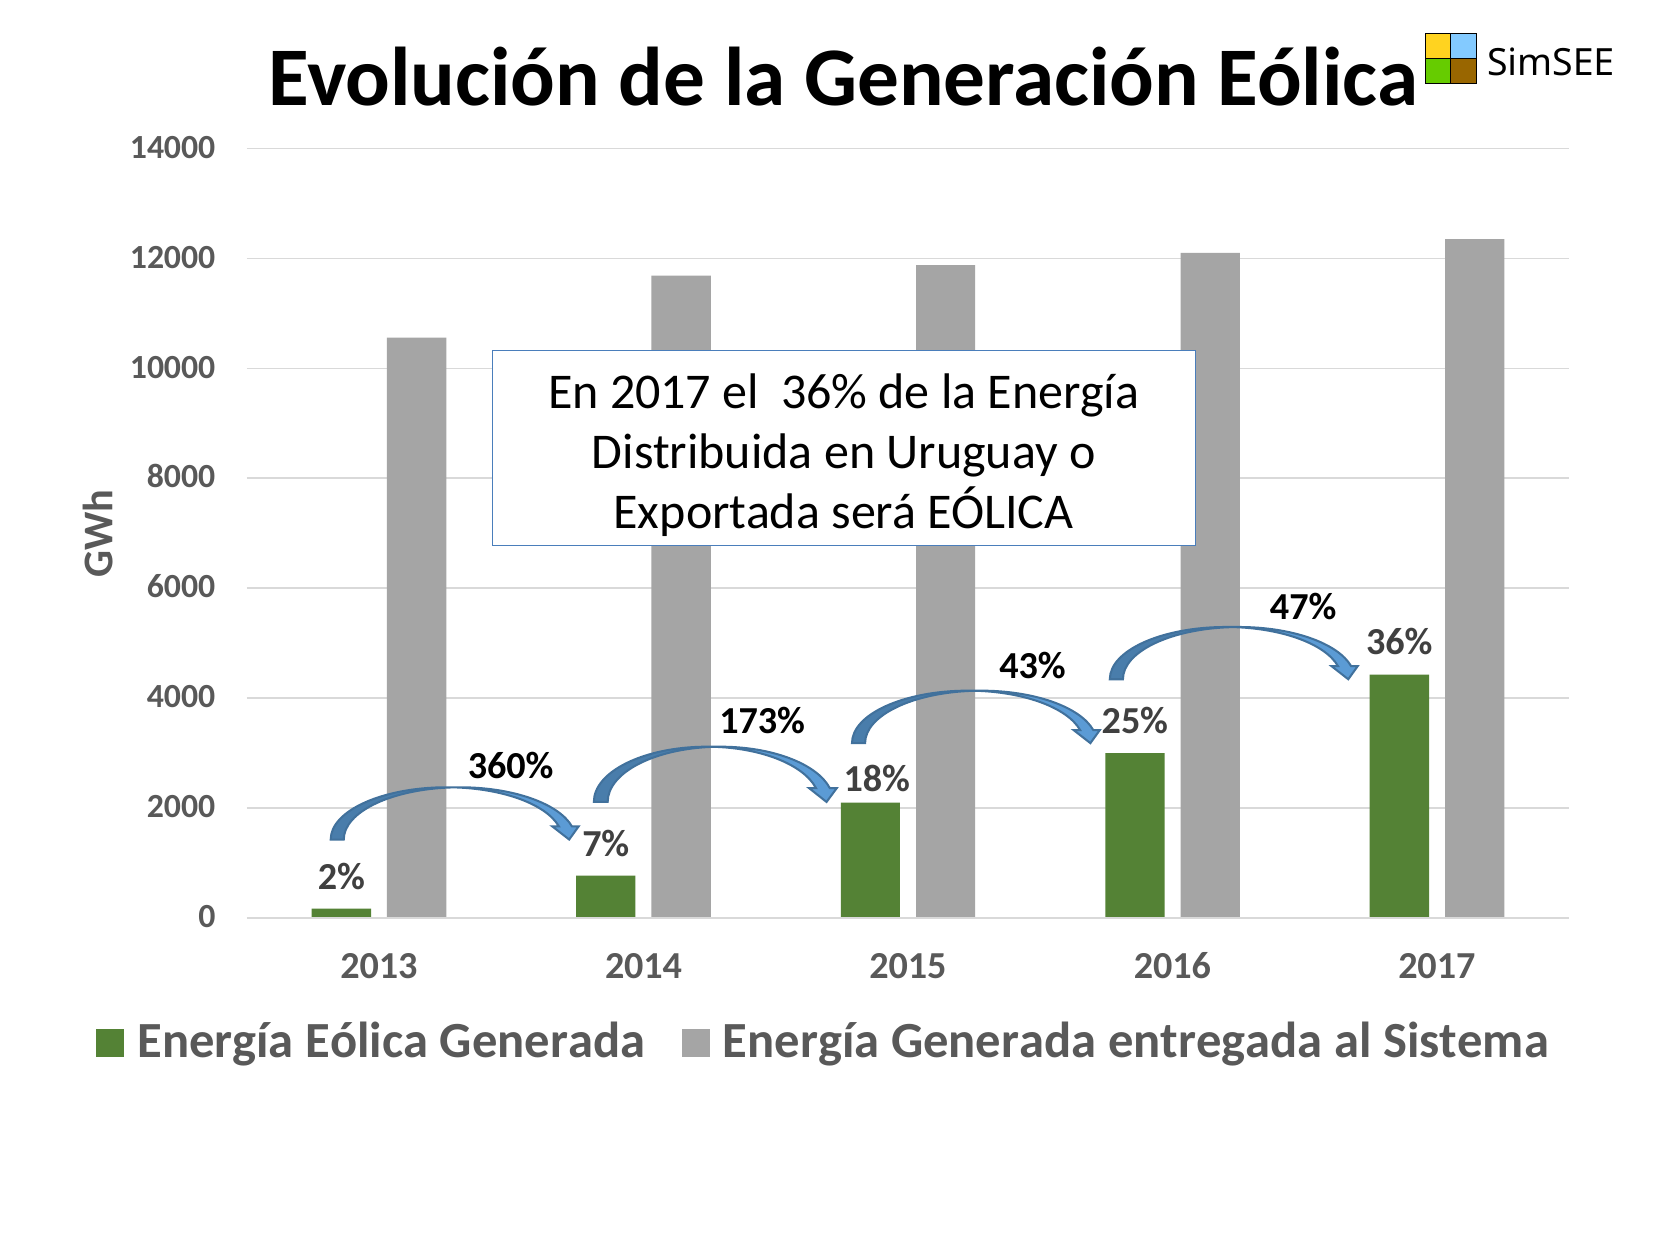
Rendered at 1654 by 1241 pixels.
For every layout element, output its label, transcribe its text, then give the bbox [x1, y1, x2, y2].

picture [45, 117, 1593, 1128]
text_box Evolución de la Generación Eólica [36, 0, 1652, 145]
text_box En 2017 el 36% de la Energía Distribuida en Uruguay o Exportada será EÓLICA [492, 350, 1196, 546]
